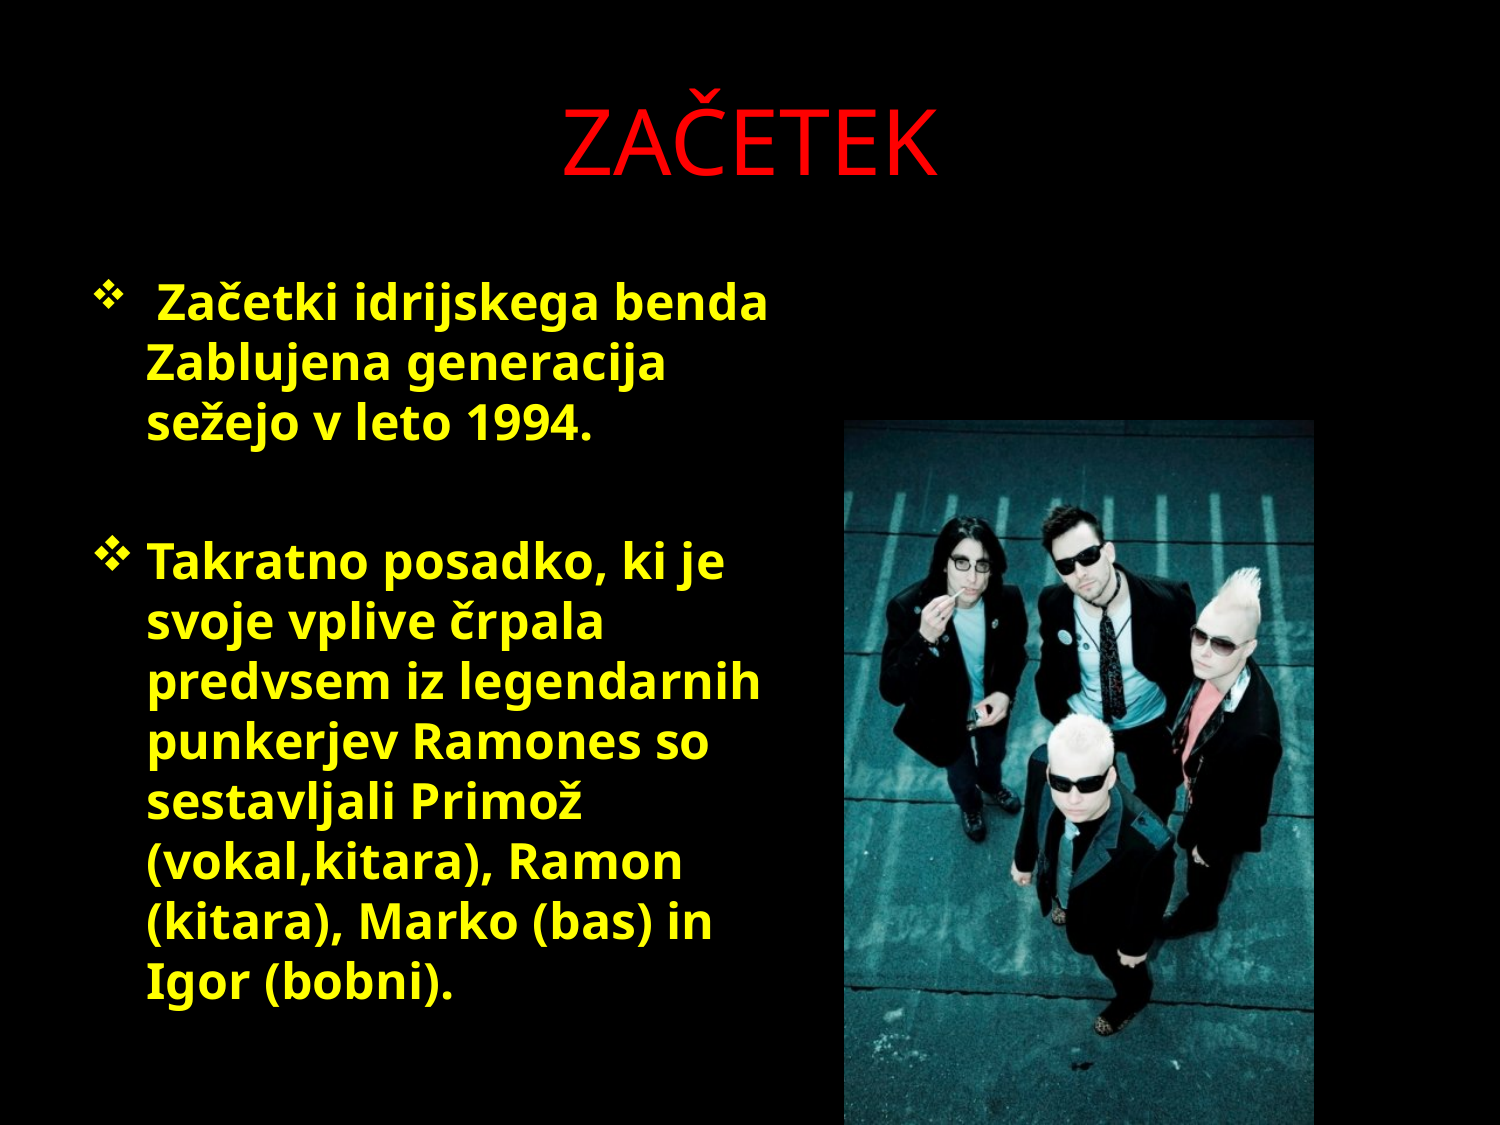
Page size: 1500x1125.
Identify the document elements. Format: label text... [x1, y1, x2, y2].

title ZAČETEK [75, 45, 1425, 233]
picture [844, 420, 1314, 1125]
list Začetki idrijskega benda Zablujena generacija sežejo v leto 1994. Takratno posadko, ki je svoje vplive črpala predvsem iz legendarnih punkerjev Ramones so sestavljali Primož (vokal,kitara), Ramon (kitara), Marko (bas) in Igor (bobni). [75, 262, 845, 1125]
